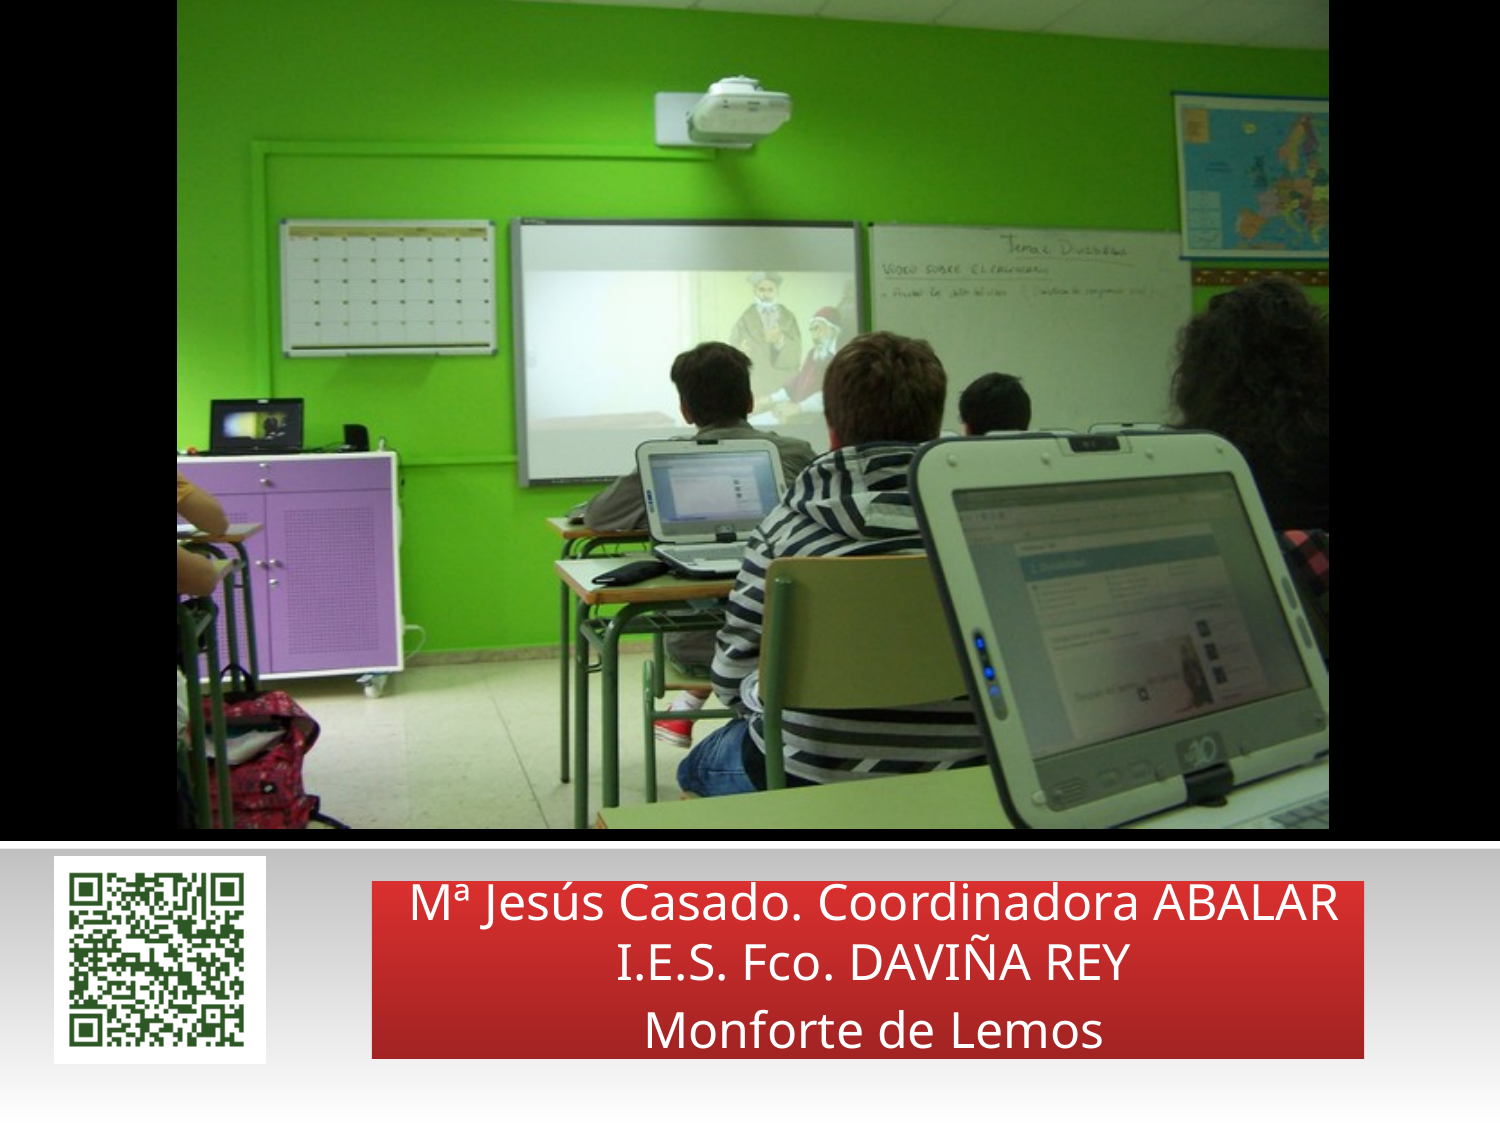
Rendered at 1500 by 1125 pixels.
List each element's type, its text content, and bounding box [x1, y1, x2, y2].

text_box Mª Jesús Casado. Coordinadora ABALAR I.E.S. Fco. DAVIÑA REY Monforte de Lemos [371, 881, 1365, 1059]
picture [177, 0, 1329, 829]
picture [54, 856, 266, 1065]
